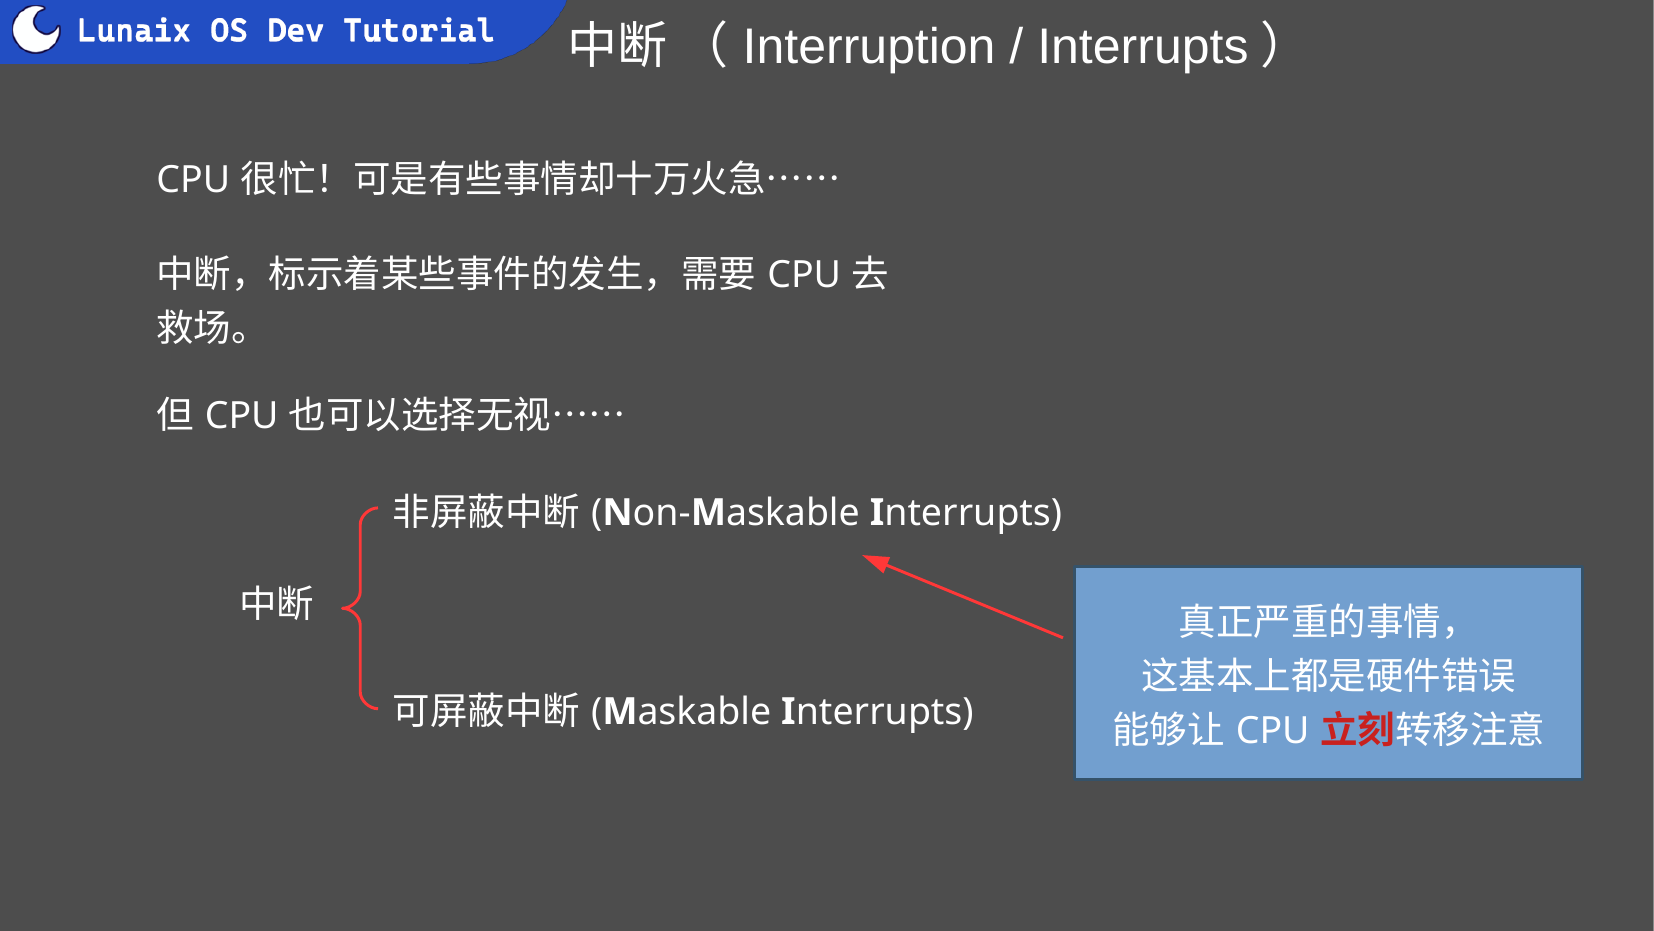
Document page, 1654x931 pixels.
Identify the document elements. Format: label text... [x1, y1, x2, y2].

text_box 非屏蔽中断(Non-Maskable Interrupts) [377, 474, 1217, 556]
text_box CPU很忙！可是有些事情却十万火急…… [141, 141, 898, 211]
text_box 真正严重的事情， 这基本上都是硬件错误 能够让CPU立刻转移注意 [1074, 566, 1583, 780]
text_box 但CPU也可以选择无视…… [141, 377, 839, 448]
picture [0, 0, 1654, 931]
text_box 中断 [224, 566, 343, 637]
text_box 可屏蔽中断(Maskable Interrupts) [377, 673, 1074, 768]
title 中断 （Interruption / Interrupts） [566, 0, 1654, 83]
text_box 中断，标示着某些事件的发生，需要CPU去救场。 [141, 236, 910, 360]
